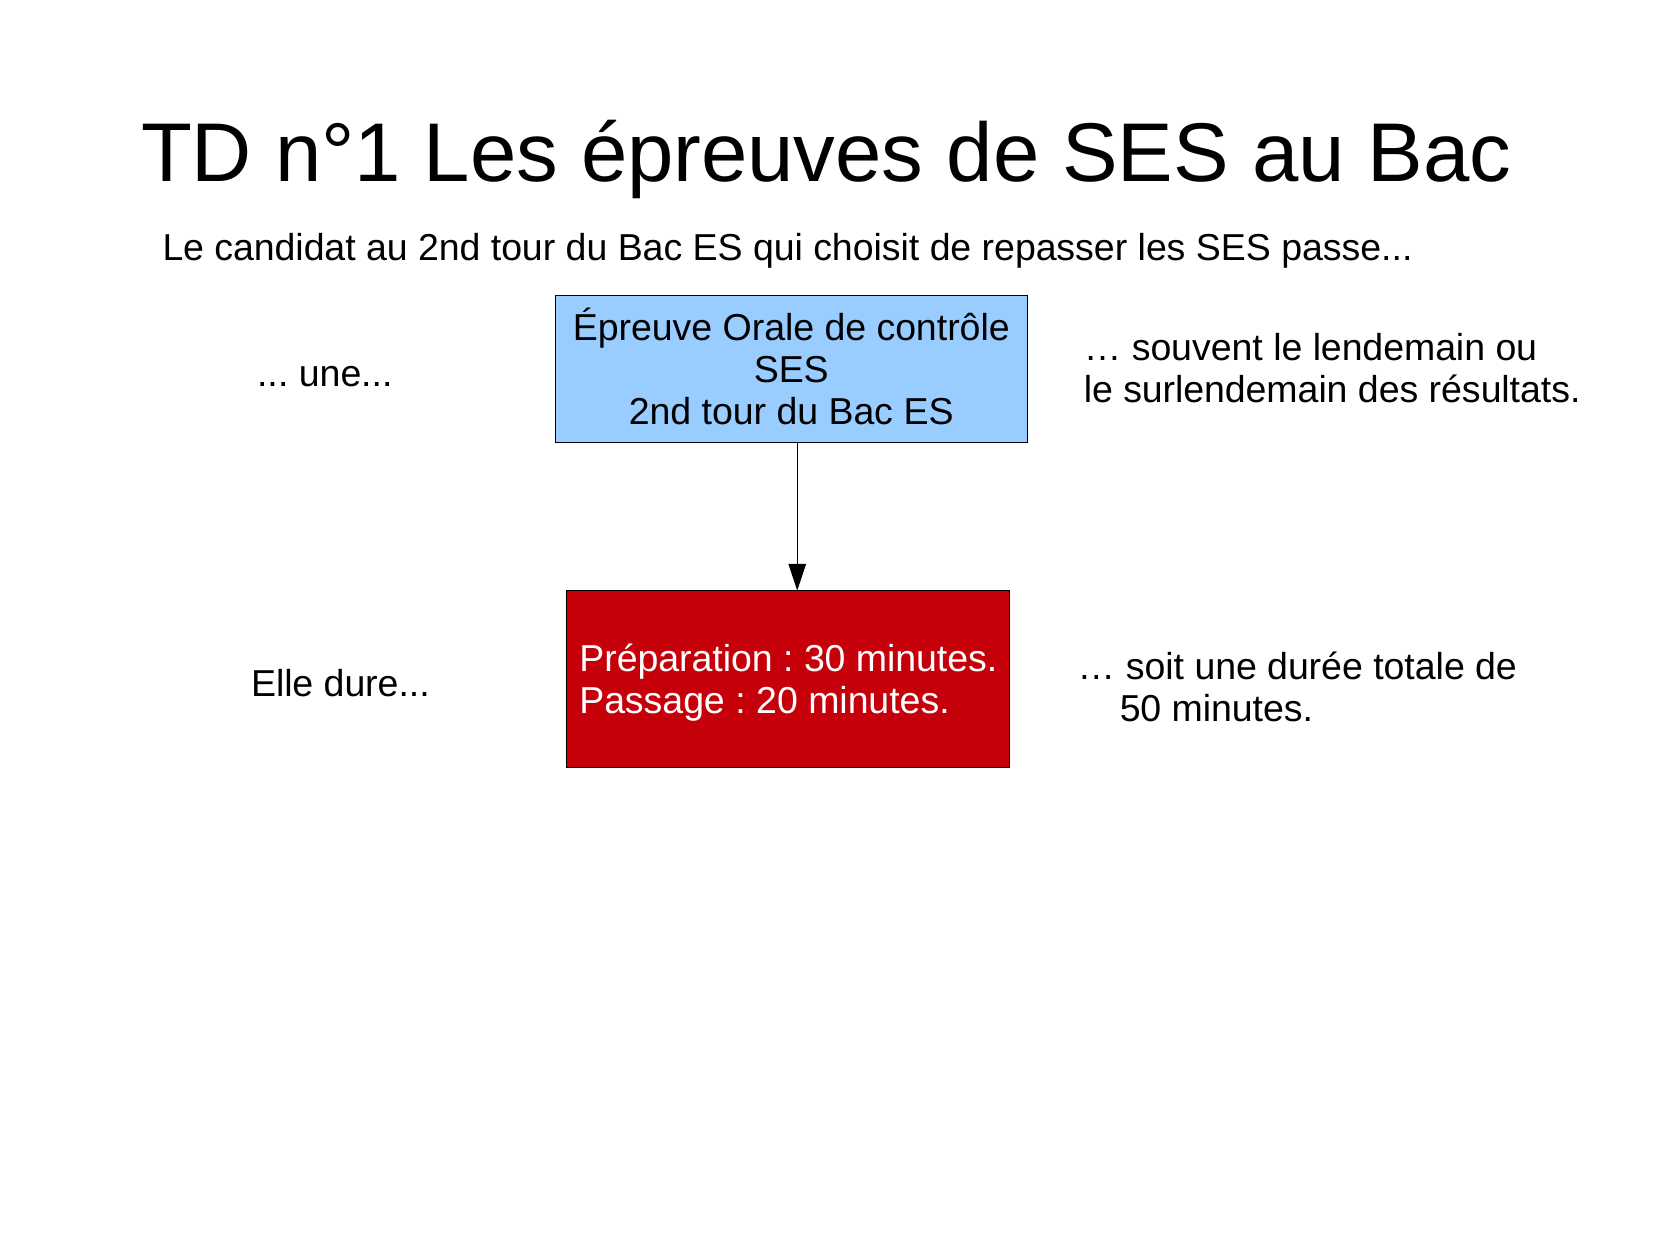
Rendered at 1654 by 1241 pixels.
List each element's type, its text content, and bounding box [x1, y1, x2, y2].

title TD n°1 Les épreuves de SES au Bac [82, 49, 1571, 257]
text_box ... une... [147, 345, 502, 403]
text_box … soit une durée totale de 50 minutes. [1062, 637, 1533, 737]
text_box Préparation : 30 minutes. Passage : 20 minutes. [566, 590, 1010, 768]
text_box Le candidat au 2nd tour du Bac ES qui choisit de repasser les SES passe... [147, 218, 1431, 276]
text_box Épreuve Orale de contrôle SES 2nd tour du Bac ES [555, 295, 1028, 443]
text_box … souvent le lendemain ou le surlendemain des résultats. [1069, 318, 1597, 418]
text_box Elle dure... [236, 655, 446, 713]
